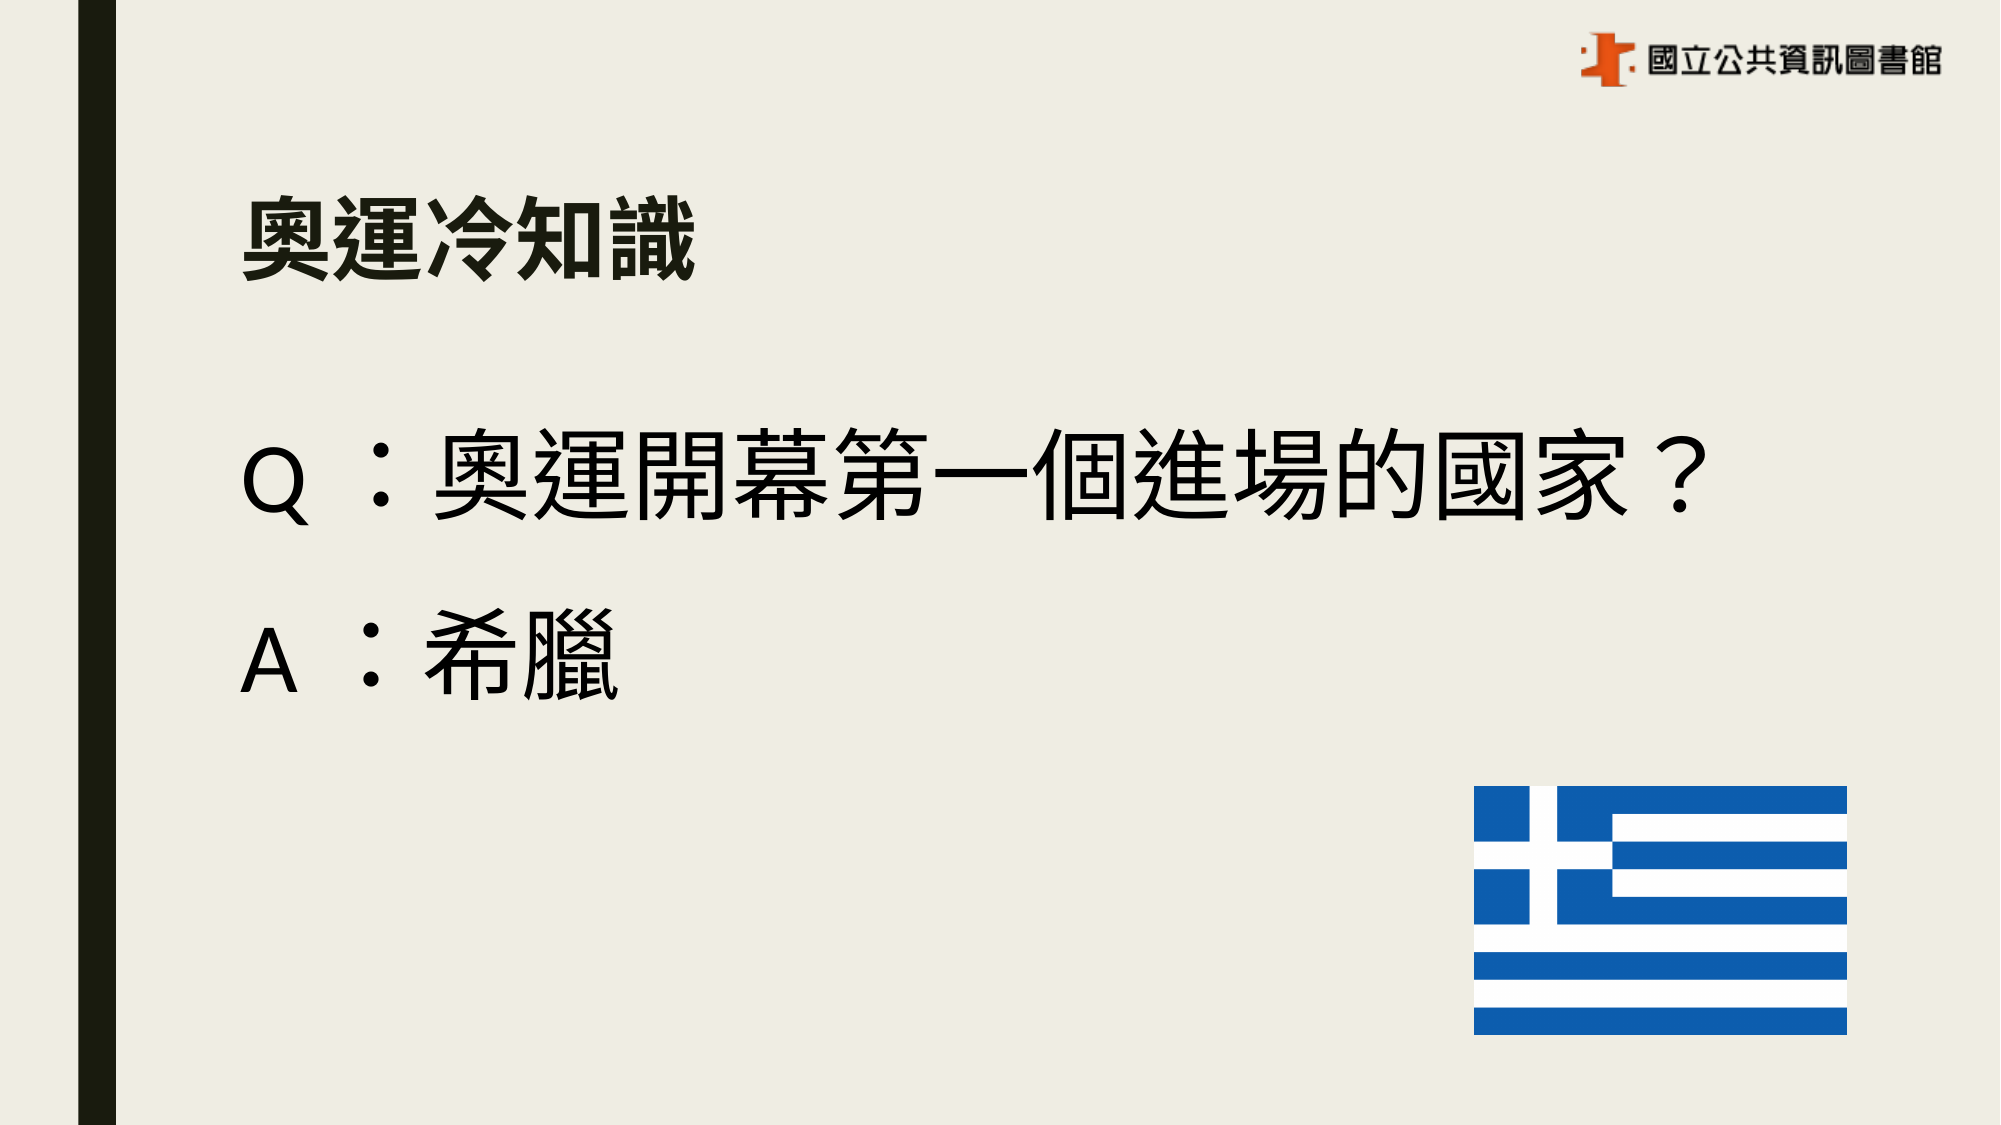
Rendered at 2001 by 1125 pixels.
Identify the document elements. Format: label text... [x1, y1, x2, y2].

picture [1474, 786, 1847, 1036]
picture [1571, 26, 1951, 93]
text_box Q：奧運開幕第一個進場的國家？ A：希臘 [225, 345, 1950, 720]
title 奧運冷知識 [225, 64, 1951, 308]
